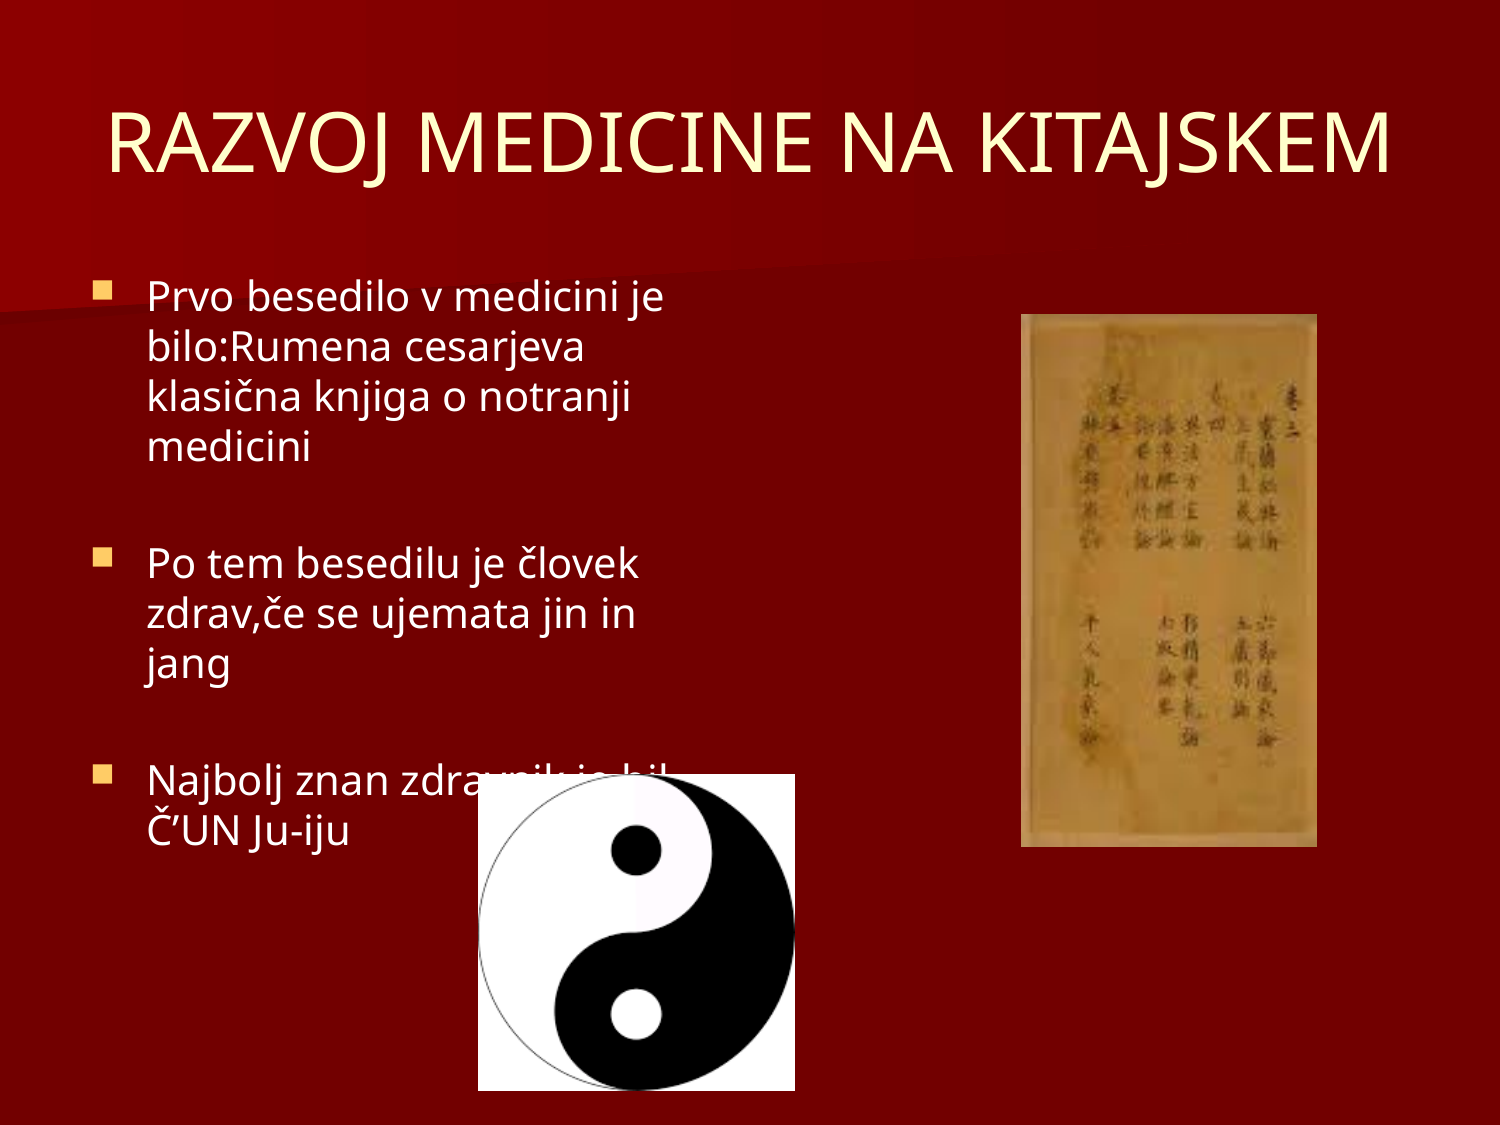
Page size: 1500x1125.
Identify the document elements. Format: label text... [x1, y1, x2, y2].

title RAZVOJ MEDICINE NA KITAJSKEM [75, 45, 1425, 233]
picture [478, 774, 795, 1092]
list Prvo besedilo v medicini je bilo:Rumena cesarjeva klasična knjiga o notranji medicini Po tem besedilu je človek zdrav,če se ujemata jin in jang Najbolj znan zdravnik je bil Č’UN Ju-iju [75, 262, 738, 1000]
picture [1021, 314, 1317, 847]
